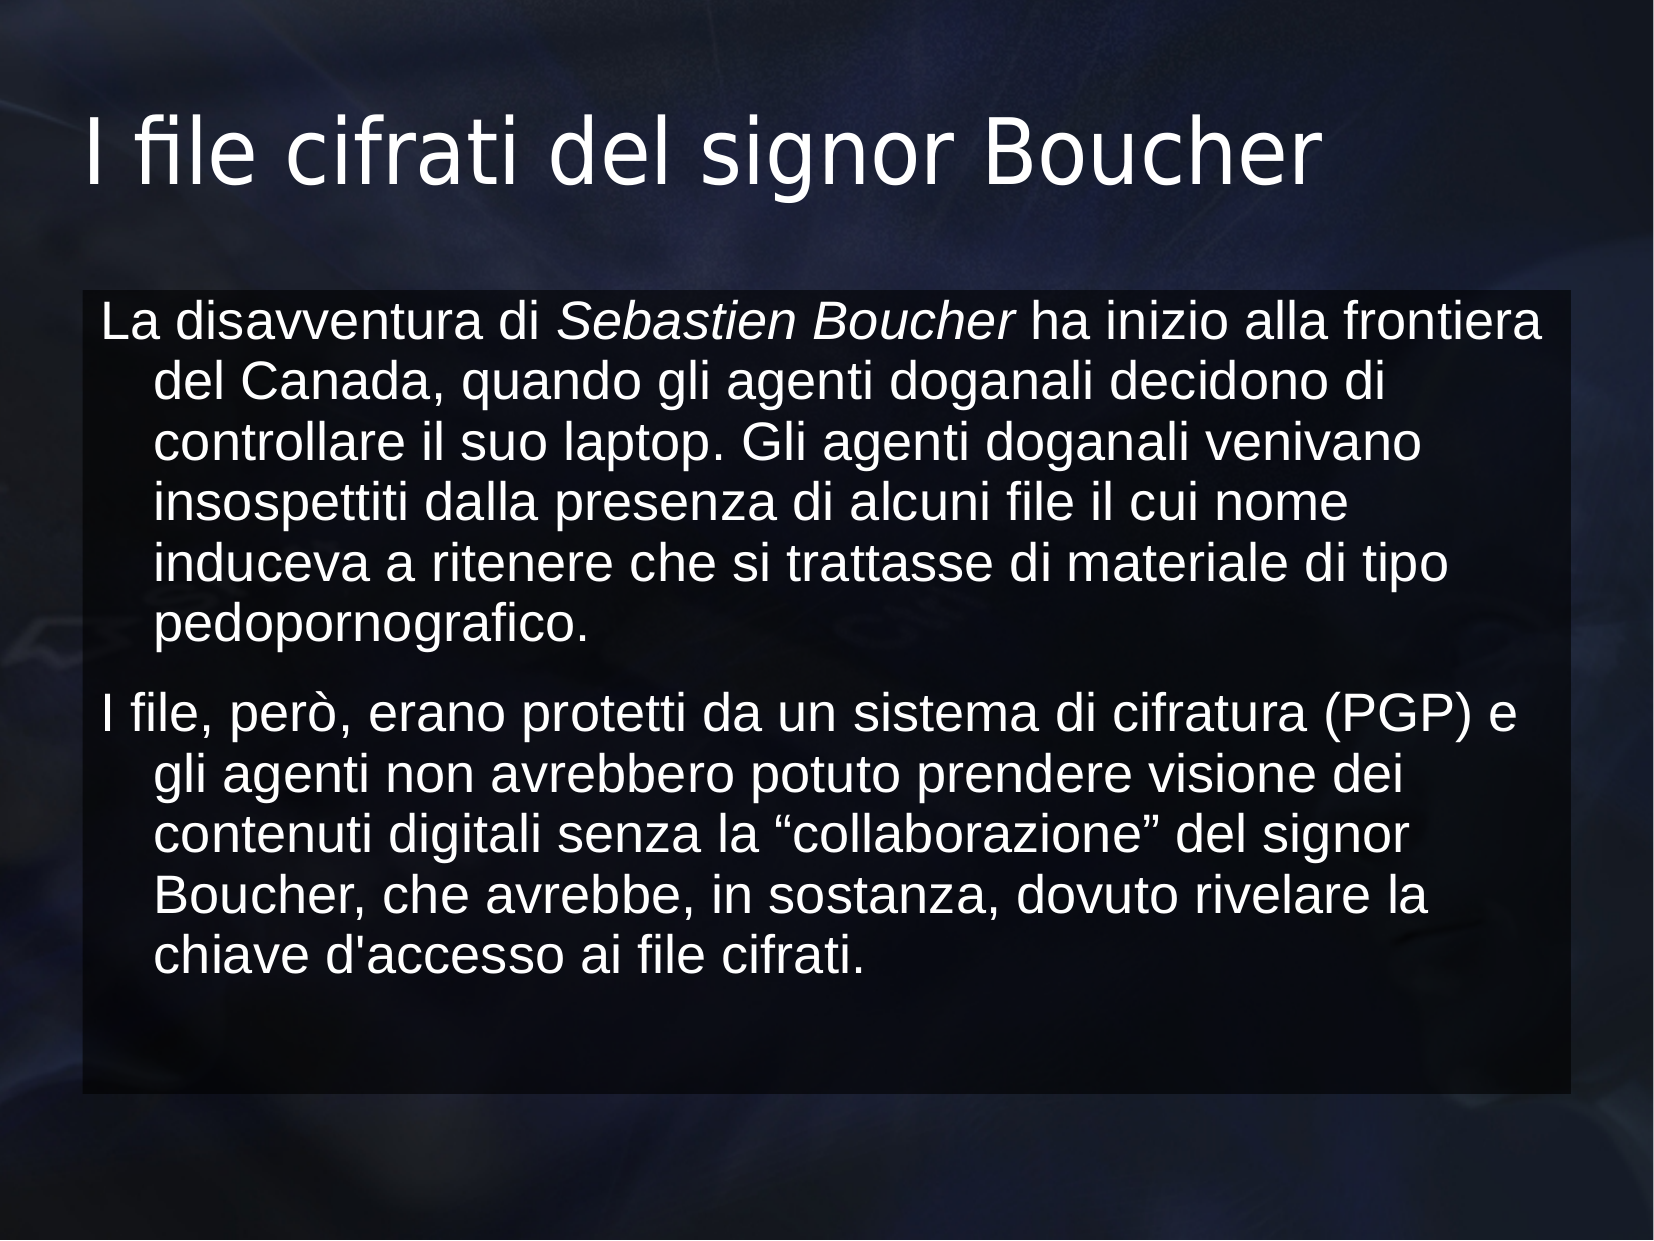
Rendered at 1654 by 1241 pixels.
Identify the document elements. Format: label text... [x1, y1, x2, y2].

list La disavventura di Sebastien Boucher ha inizio alla frontiera del Canada, quando gli agenti doganali decidono di controllare il suo laptop. Gli agenti doganali venivano insospettiti dalla presenza di alcuni file il cui nome induceva a ritenere che si trattasse di materiale di tipo pedopornografico. I file, però, erano protetti da un sistema di cifratura (PGP) e gli agenti non avrebbero potuto prendere visione dei contenuti digitali senza la “collaborazione” del signor Boucher, che avrebbe, in sostanza, dovuto rivelare la chiave d'accesso ai file cifrati. [82, 290, 1571, 1094]
title I file cifrati del signor Boucher [82, 56, 1571, 250]
picture [0, 0, 1654, 1240]
